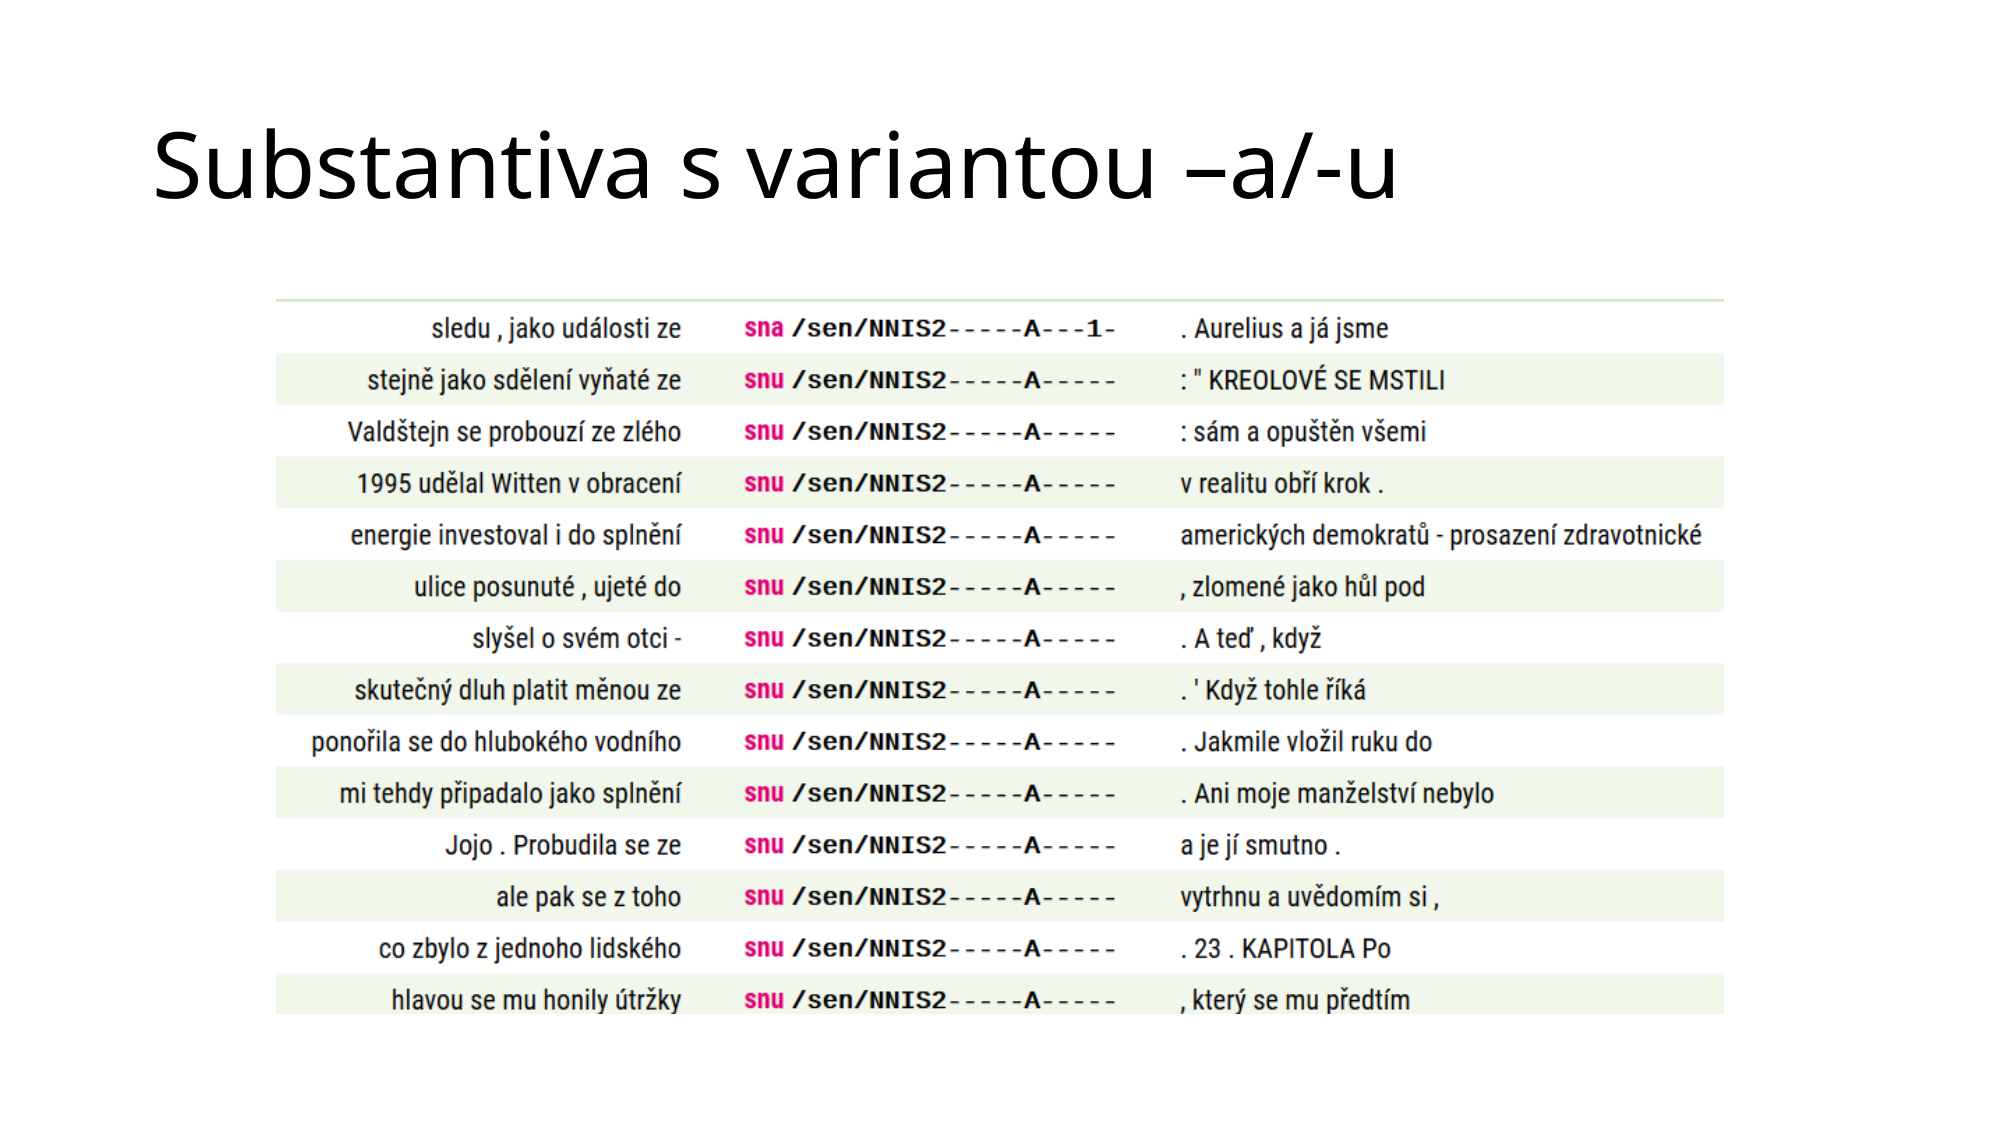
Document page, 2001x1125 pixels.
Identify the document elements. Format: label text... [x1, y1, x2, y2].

title Substantiva s variantou –a/-u [137, 59, 1863, 278]
picture [276, 299, 1724, 1014]
